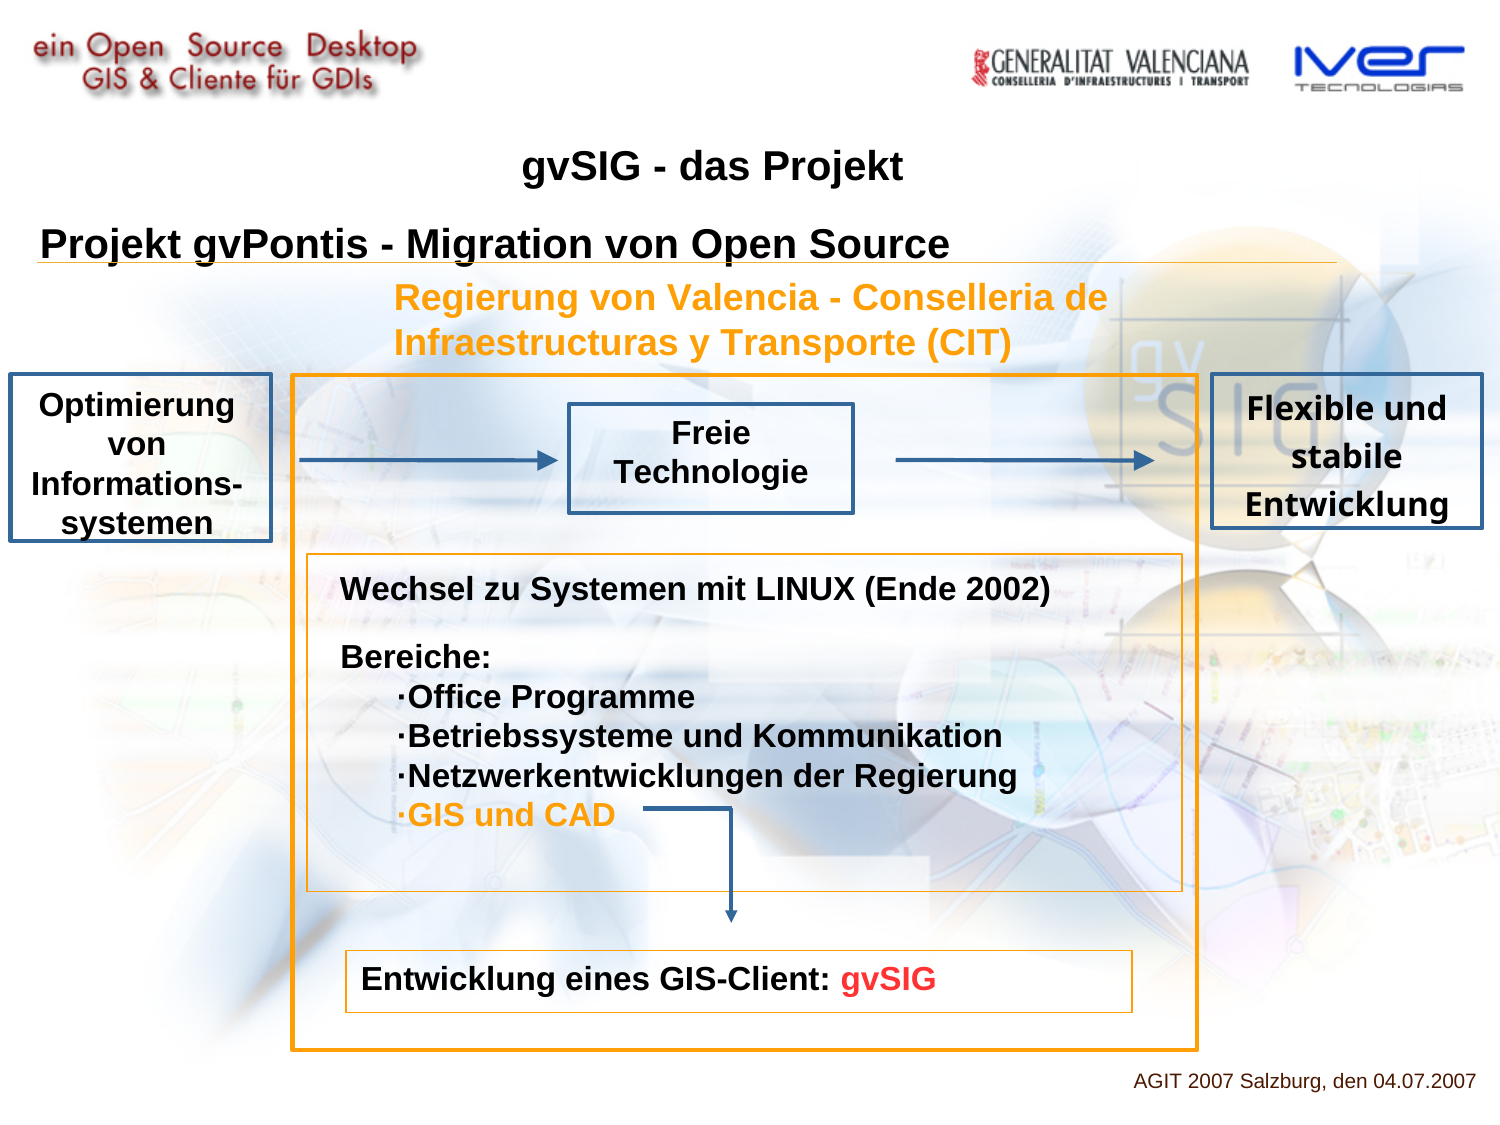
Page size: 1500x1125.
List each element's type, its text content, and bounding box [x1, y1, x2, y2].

picture [0, 5, 1500, 1125]
text_box Wechsel zu Systemen mit LINUX (Ende 2002) Bereiche: ·Office Programme ·Betriebssysteme und Kommunikation ·Netzwerkentwicklungen der Regierung ·GIS und CAD [307, 554, 1183, 962]
text_box gvSIG - das Projekt [0, 137, 1426, 205]
text_box Flexible und stabile Entwicklung [1211, 373, 1483, 534]
text_box Optimierung von Informations-systemen [0, 376, 275, 553]
text_box Projekt gvPontis - Migration von Open Source [24, 209, 1079, 273]
text_box AGIT 2007 Salzburg, den 04.07.2007 [1133, 1070, 1478, 1094]
text_box Entwicklung eines GIS-Client: gvSIG [346, 950, 1133, 1013]
text_box Freie Technologie [569, 403, 853, 515]
text_box Regierung von Valencia - Conselleria de Infraestructuras y Transporte (CIT) [379, 266, 1304, 372]
